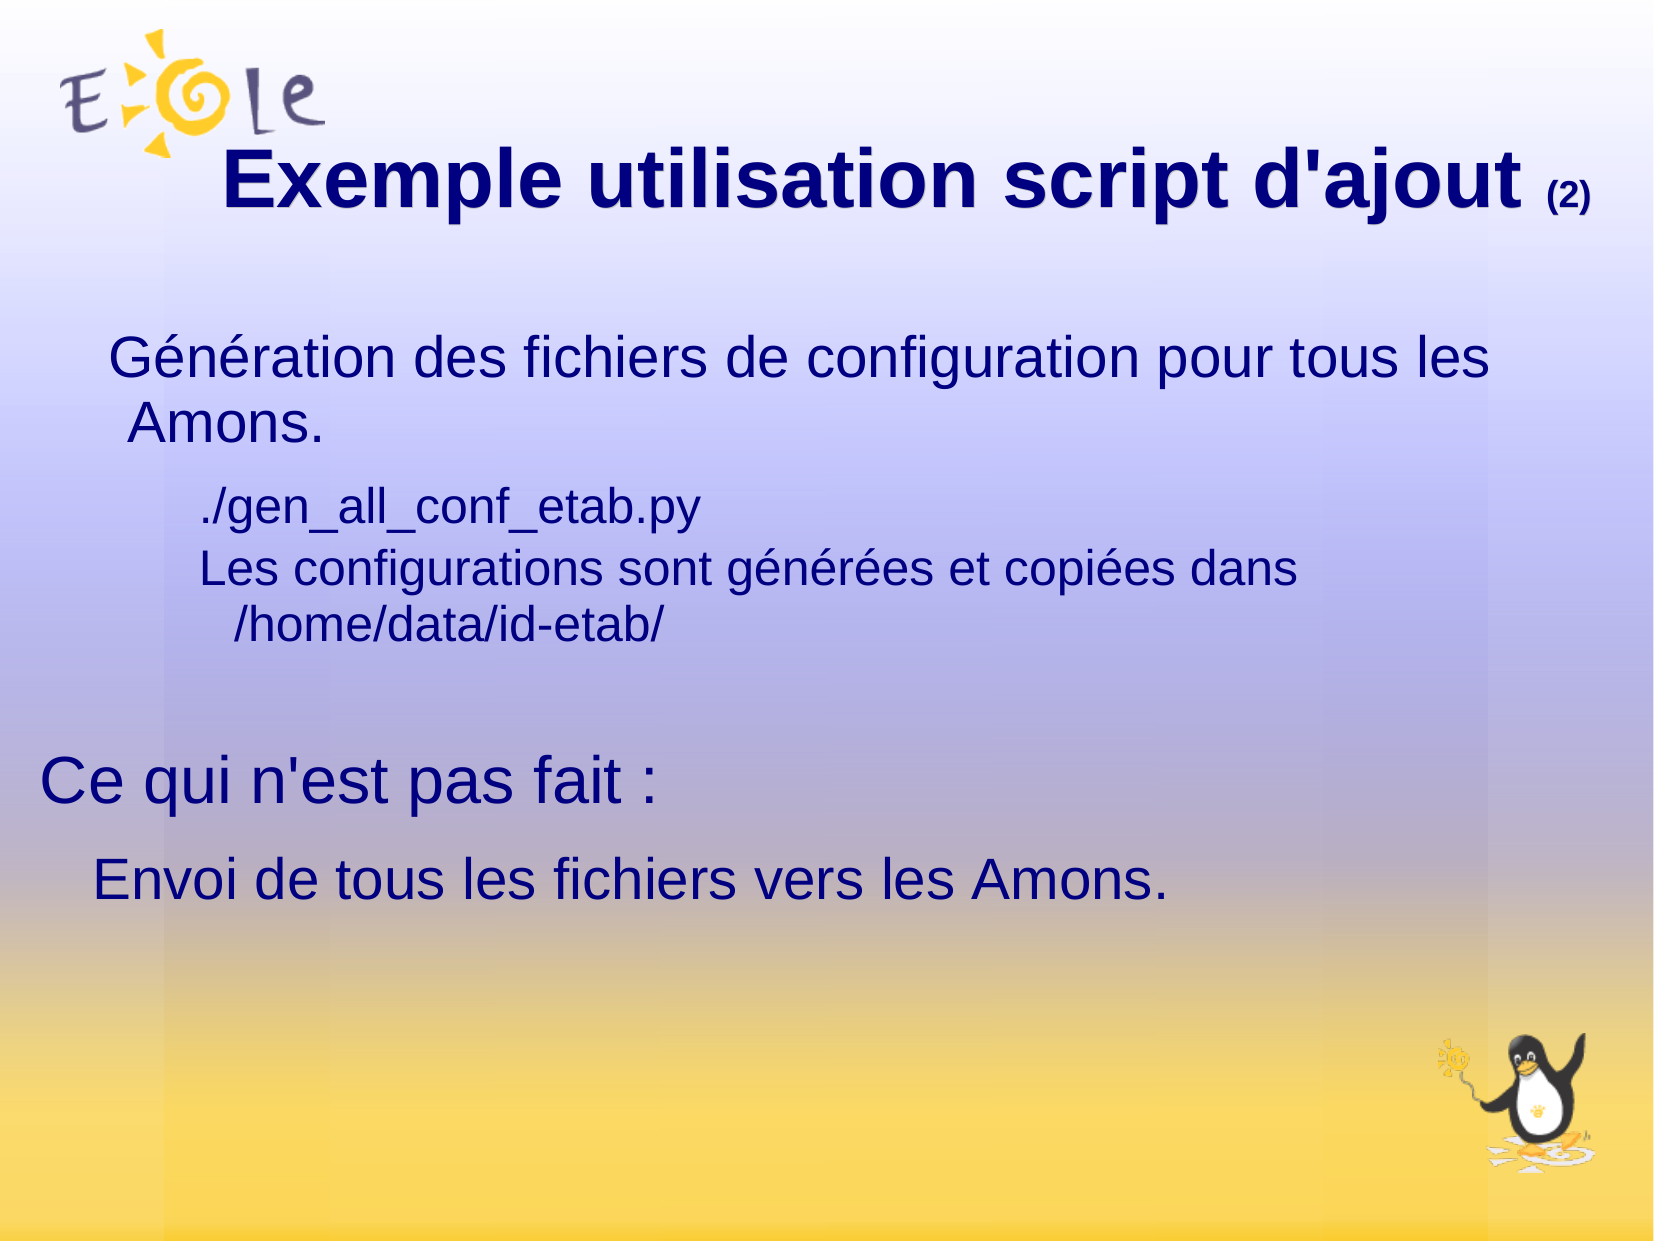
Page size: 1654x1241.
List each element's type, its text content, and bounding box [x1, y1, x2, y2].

list Génération des fichiers de configuration pour tous les Amons. ./gen_all_conf_etab.py Les configurations sont générées et copiées dans /home/data/id-etab/ Ce qui n'est pas fait : Envoi de tous les fichiers vers les Amons. [21, 324, 1510, 1150]
picture [0, 0, 1654, 1241]
text_box Exemple utilisation script d'ajout (2) [206, 125, 1630, 248]
